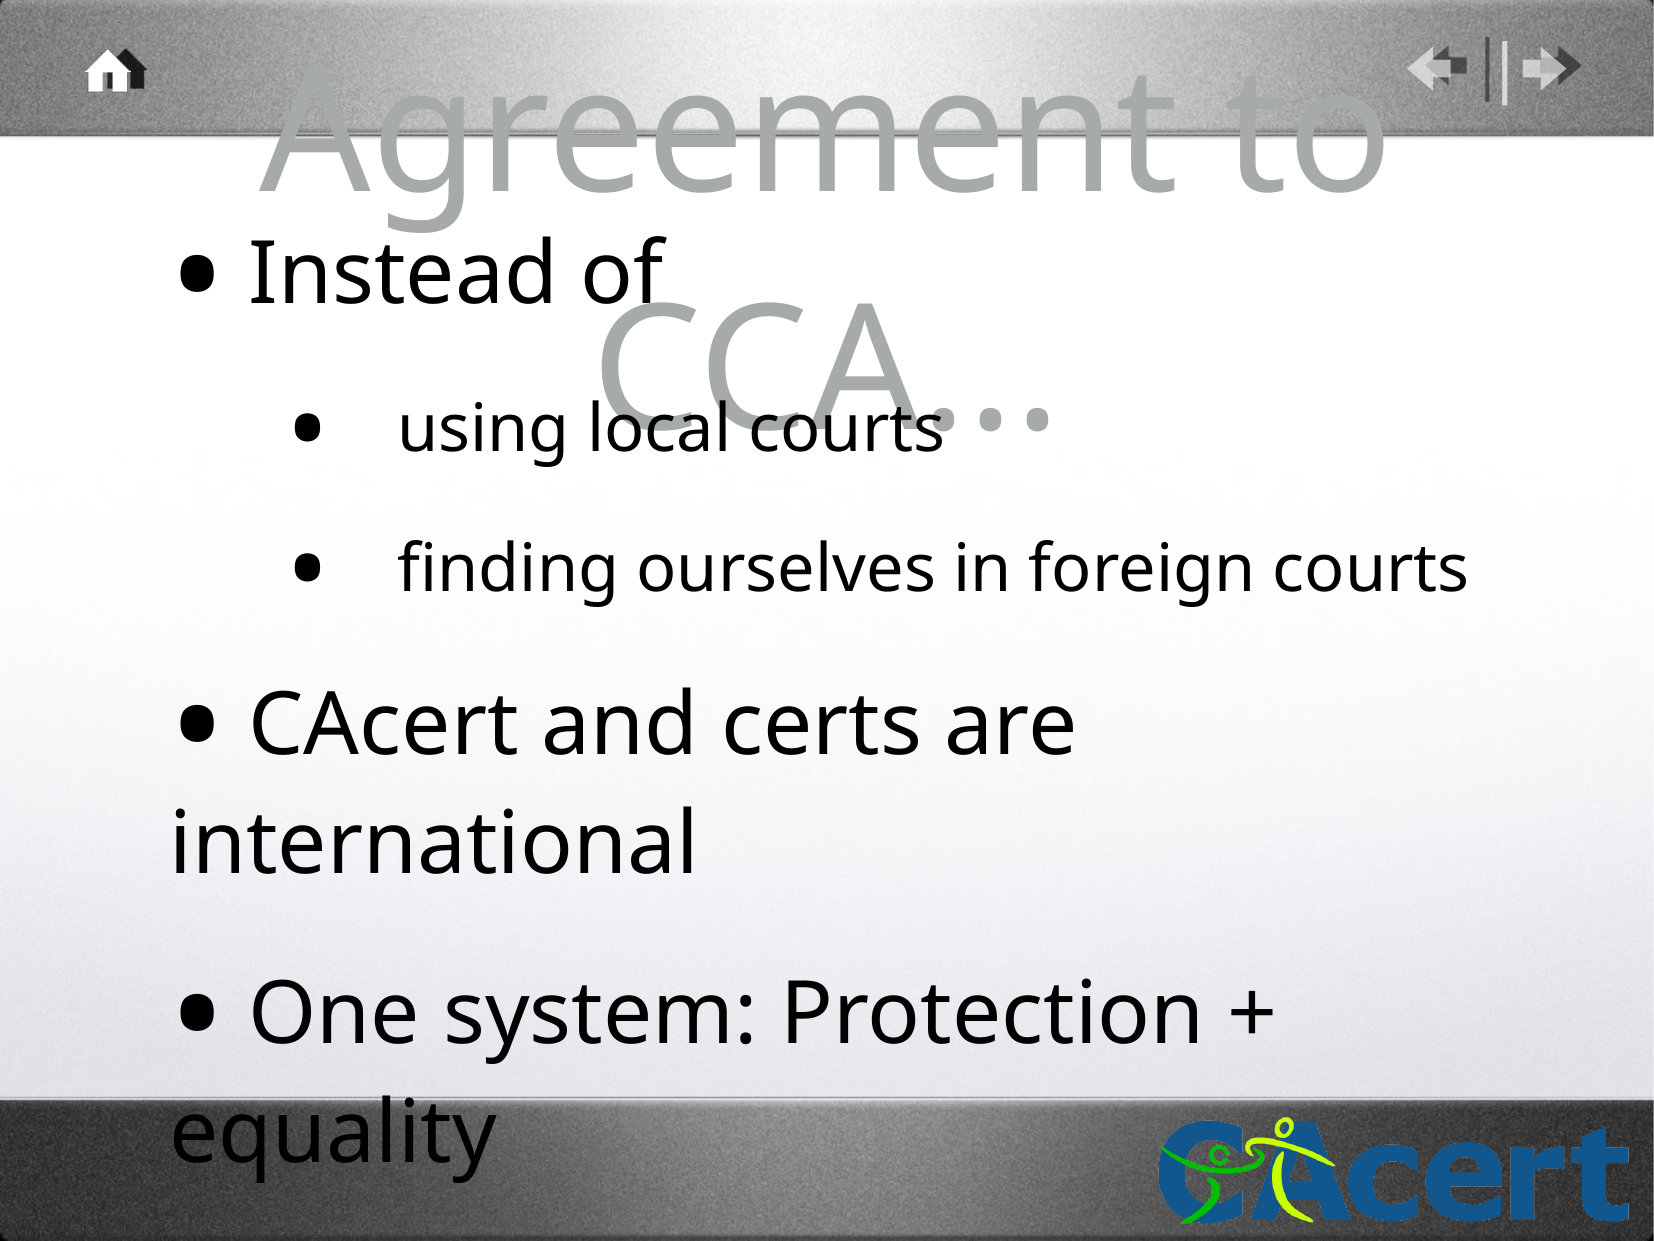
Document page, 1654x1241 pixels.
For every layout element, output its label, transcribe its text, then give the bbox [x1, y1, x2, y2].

picture [0, 0, 1654, 1241]
list Instead of using local courts finding ourselves in foreign courts CAcert and certs are international One system: Protection + equality [161, 335, 1493, 1063]
title Agreement to CCA... [161, 31, 1493, 335]
